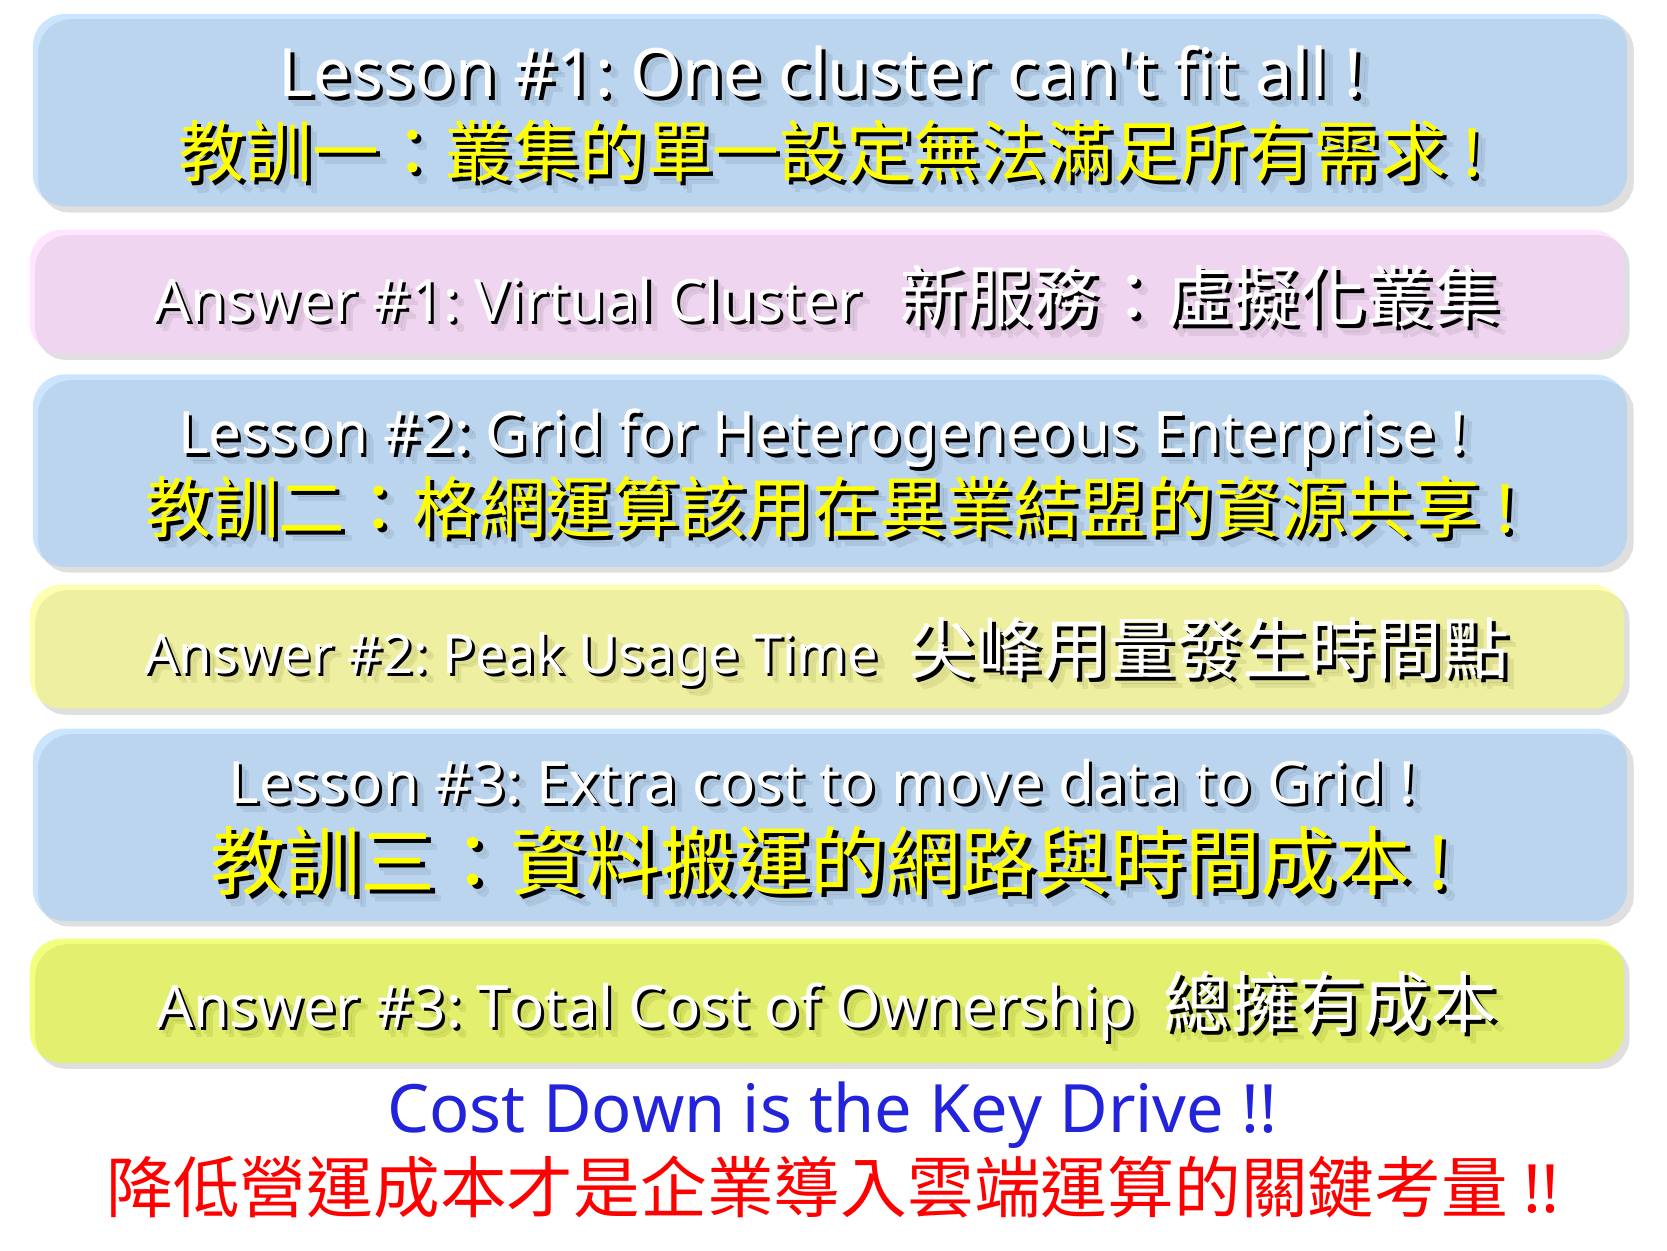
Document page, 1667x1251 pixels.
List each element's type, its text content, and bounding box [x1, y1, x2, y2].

text_box Answer #1: Virtual Cluster 新服務：虛擬化叢集 [29, 229, 1625, 354]
text_box Answer #2: Peak Usage Time 尖峰用量發生時間點 [29, 584, 1625, 709]
text_box Lesson #2: Grid for Heterogeneous Enterprise ! 教訓二：格網運算該用在異業結盟的資源共享! [32, 374, 1628, 567]
text_box Lesson #1: One cluster can't fit all ! 教訓一：叢集的單一設定無法滿足所有需求! [32, 13, 1628, 207]
text_box Lesson #3: Extra cost to move data to Grid ! 教訓三：資料搬運的網路與時間成本! [32, 728, 1628, 921]
text_box Cost Down is the Key Drive !! 降低營運成本才是企業導入雲端運算的關鍵考量!! [0, 1058, 1667, 1244]
text_box Answer #3: Total Cost of Ownership 總擁有成本 [29, 938, 1625, 1058]
